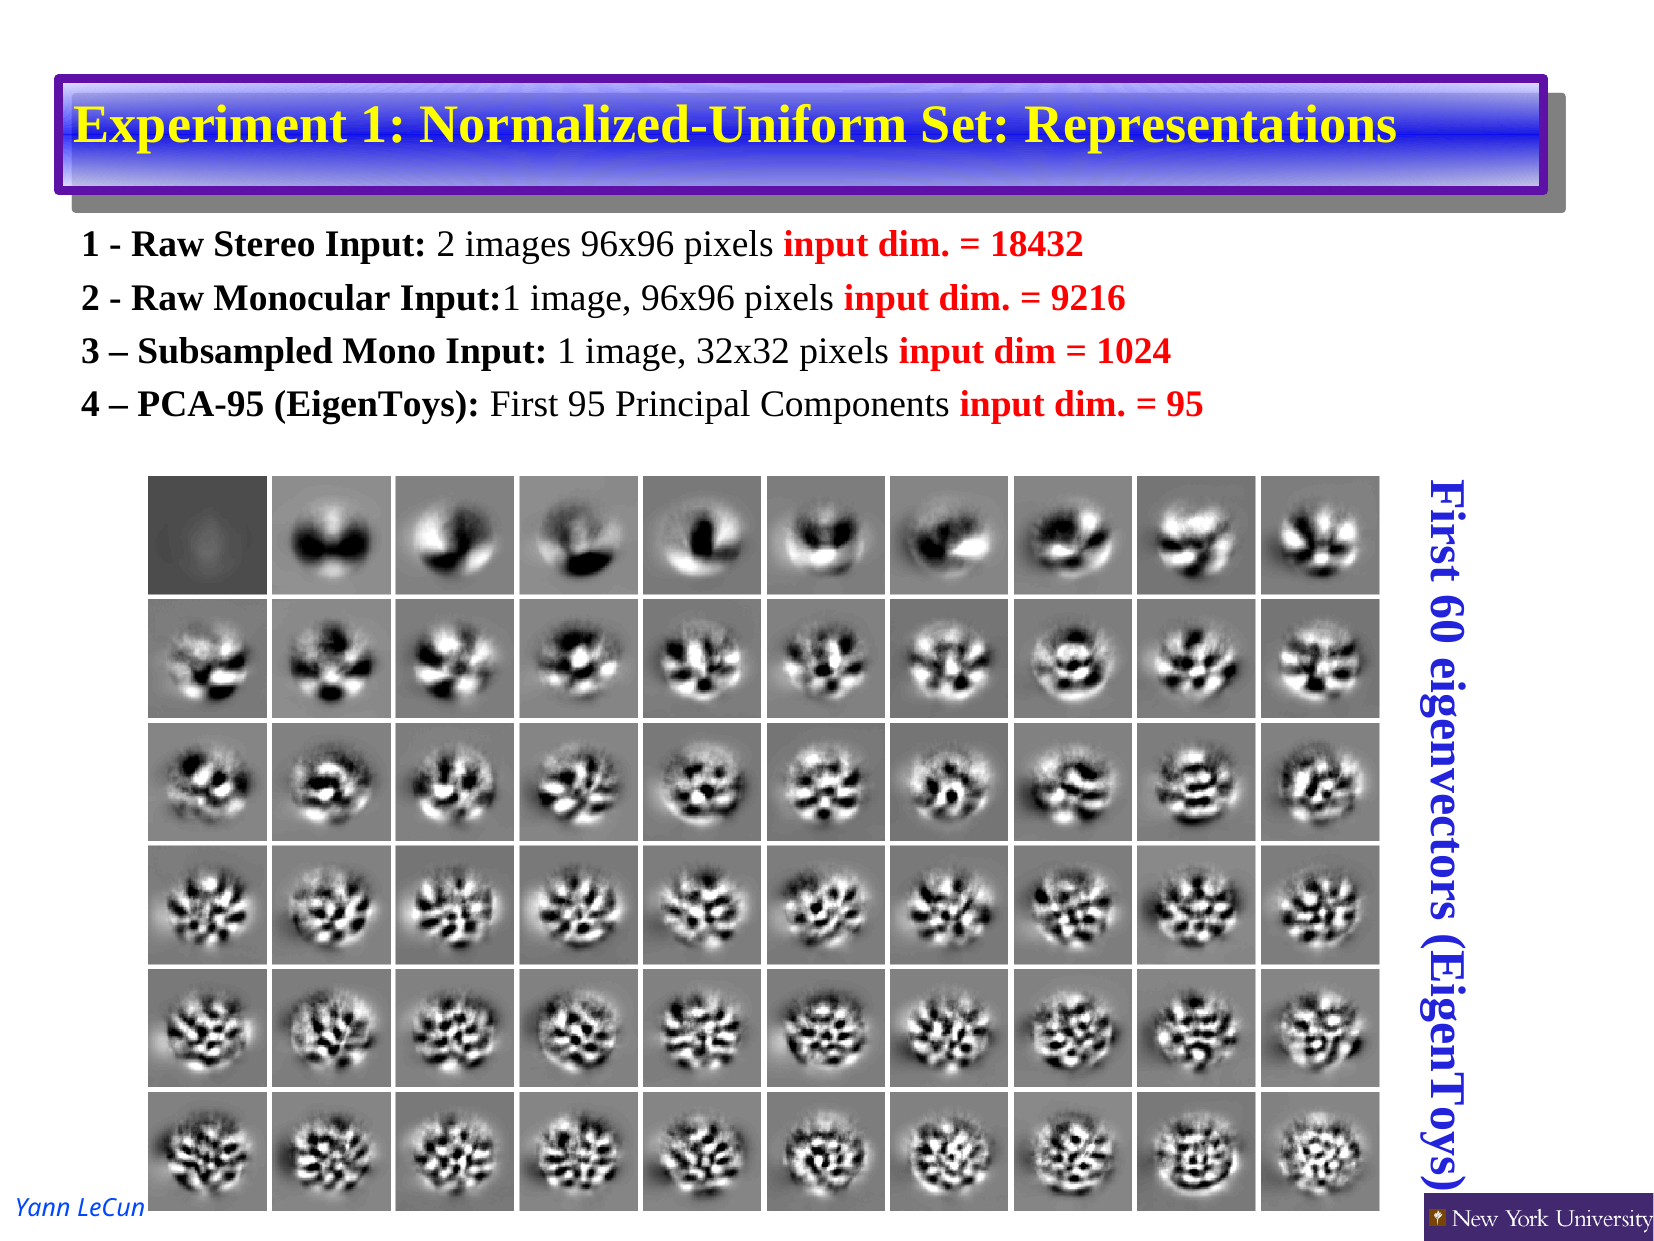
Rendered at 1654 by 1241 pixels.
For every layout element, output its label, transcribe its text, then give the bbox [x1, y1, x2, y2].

text_box Experiment 1: Normalized-Uniform Set: Representations [58, 78, 1544, 191]
picture [148, 485, 1371, 1213]
text_box First 60 eigenvectors (EigenToys) [1371, 449, 1506, 1223]
picture [1424, 1193, 1654, 1241]
text_box 1 - Raw Stereo Input: 2 images 96x96 pixels input dim. = 18432 2 - Raw Monocular Input:1 image, 96x96 pixels input dim. = 9216 3 – Subsampled Mono Input: 1 image, 32x32 pixels input dim = 1024 4 – PCA-95 (EigenToys): First 95 Principal Components input dim. = 95 [71, 223, 1600, 485]
